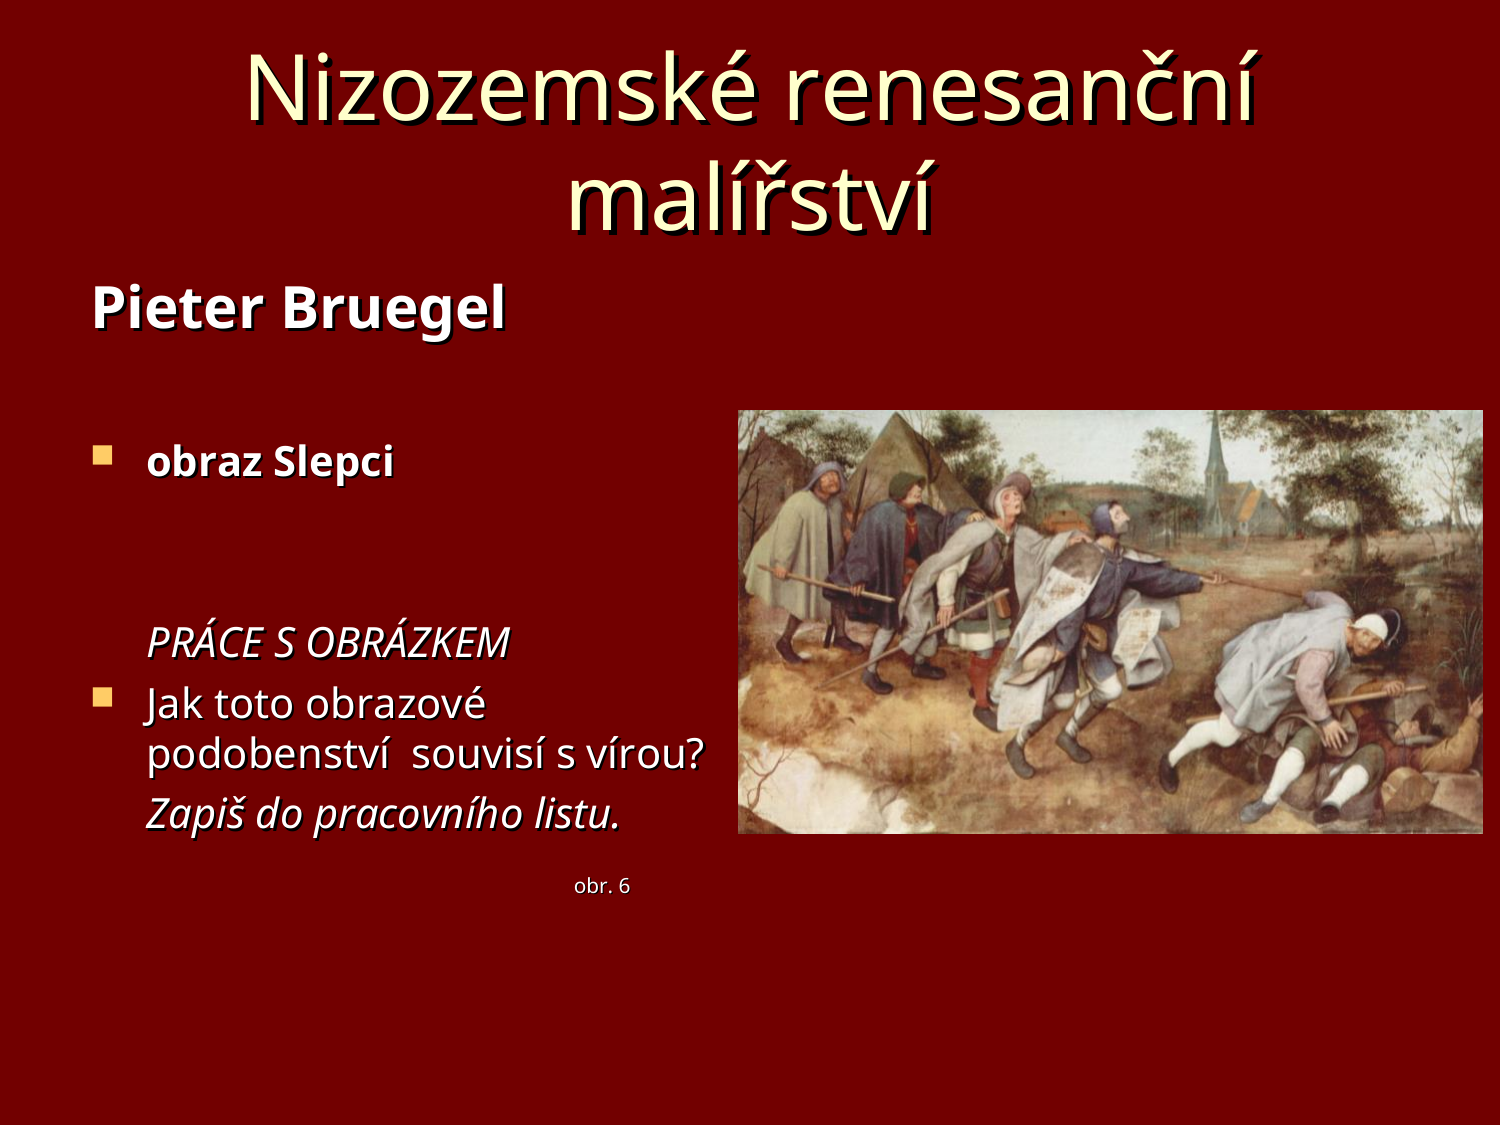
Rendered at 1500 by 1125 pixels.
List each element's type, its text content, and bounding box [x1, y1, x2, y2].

text_box [738, 410, 1483, 834]
list Pieter Bruegel obraz Slepci PRÁCE S OBRÁZKEM Jak toto obrazové podobenství souvisí s vírou? Zapiš do pracovního listu. obr. 6 [75, 262, 738, 1001]
title Nizozemské renesanční malířství [75, 45, 1426, 233]
